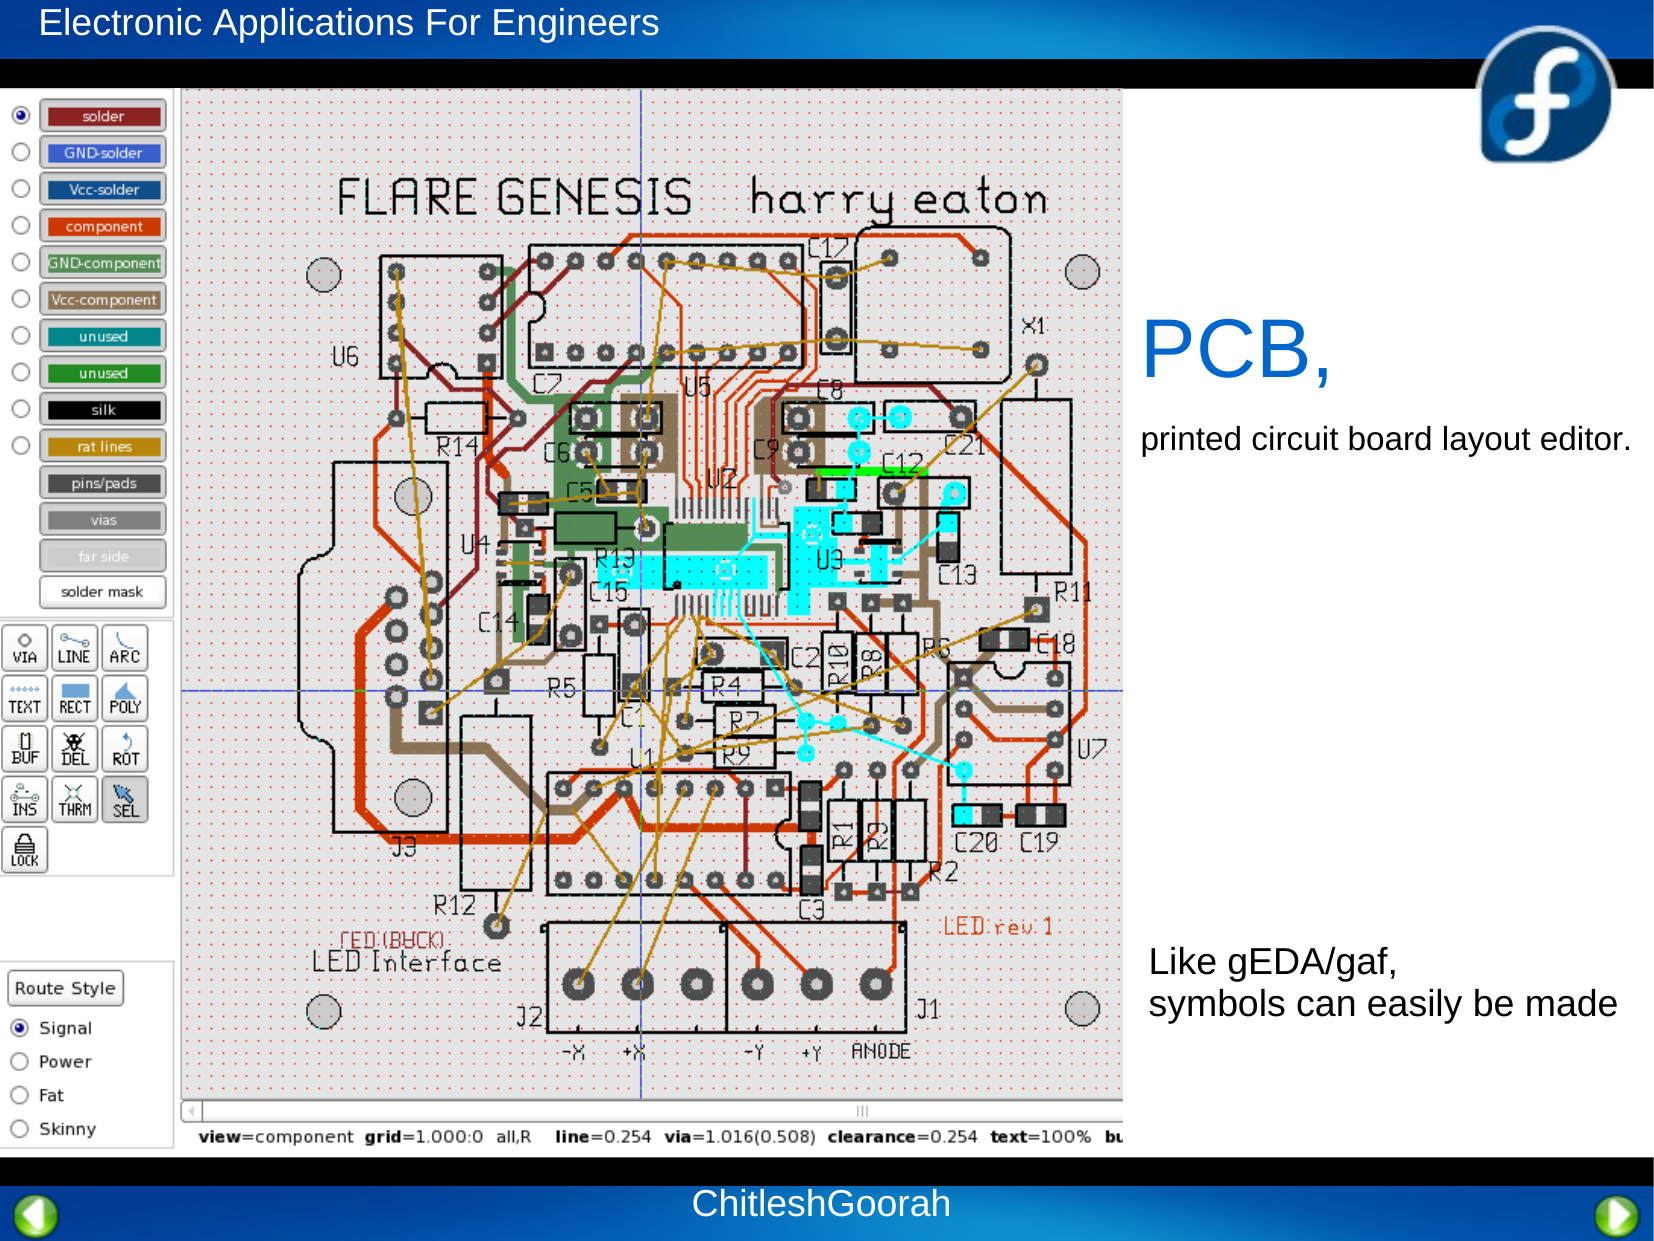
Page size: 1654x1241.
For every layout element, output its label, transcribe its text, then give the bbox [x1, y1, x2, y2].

picture [0, 0, 1654, 1152]
picture [914, 1206, 924, 1210]
text_box PCB, printed circuit board layout editor. [1125, 295, 1654, 508]
text_box Like gEDA/gaf, symbols can easily be made [1133, 933, 1634, 1060]
picture [0, 1186, 1654, 1241]
picture [936, 1198, 945, 1213]
